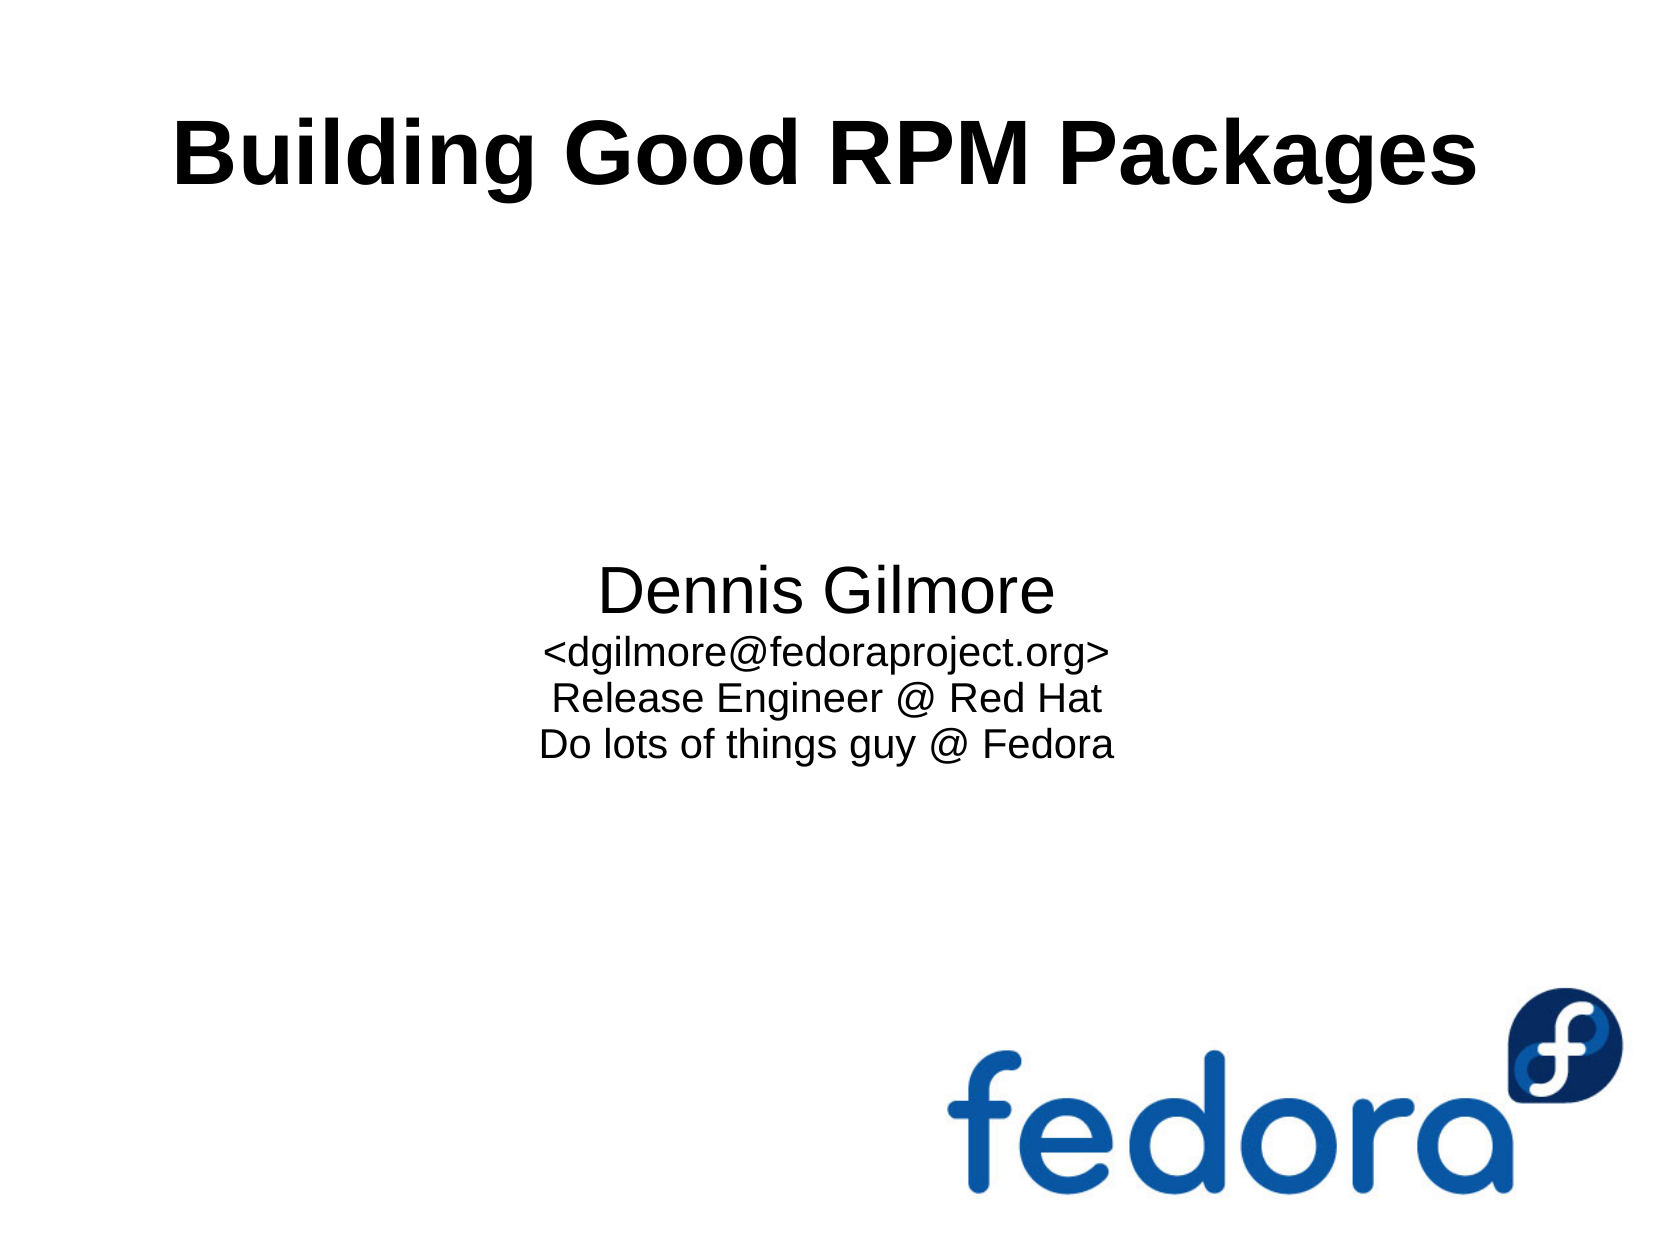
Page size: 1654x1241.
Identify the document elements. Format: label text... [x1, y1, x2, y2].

subtitle Dennis Gilmore <dgilmore@fedoraproject.org> Release Engineer @ Red Hat Do lots of things guy @ Fedora [82, 290, 1571, 1109]
title Building Good RPM Packages [82, 49, 1571, 257]
picture [925, 967, 1651, 1227]
